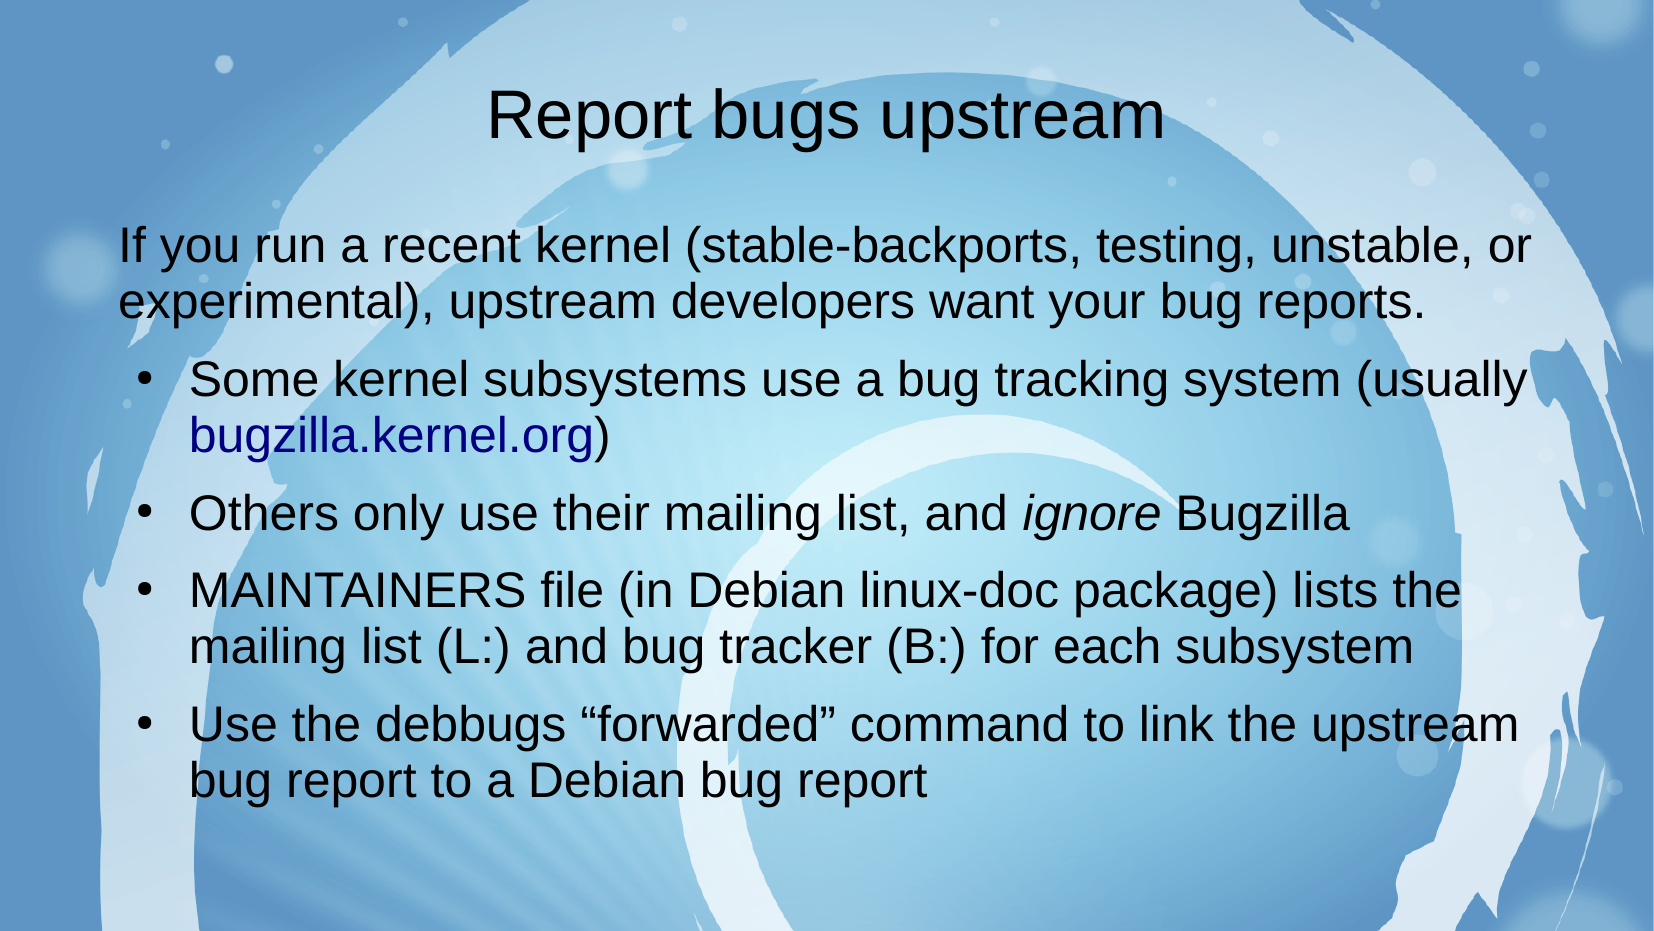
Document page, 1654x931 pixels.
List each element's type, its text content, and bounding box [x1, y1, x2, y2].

title Report bugs upstream [118, 37, 1536, 193]
picture [0, 0, 1654, 931]
list If you run a recent kernel (stable-backports, testing, unstable, or experimental), upstream developers want your bug reports. Some kernel subsystems use a bug tracking system (usually bugzilla.kernel.org) Others only use their mailing list, and ignore Bugzilla MAINTAINERS file (in Debian linux-doc package) lists the mailing list (L:) and bug tracker (B:) for each subsystem Use the debbugs “forwarded” command to link the upstream bug report to a Debian bug report [118, 217, 1536, 832]
